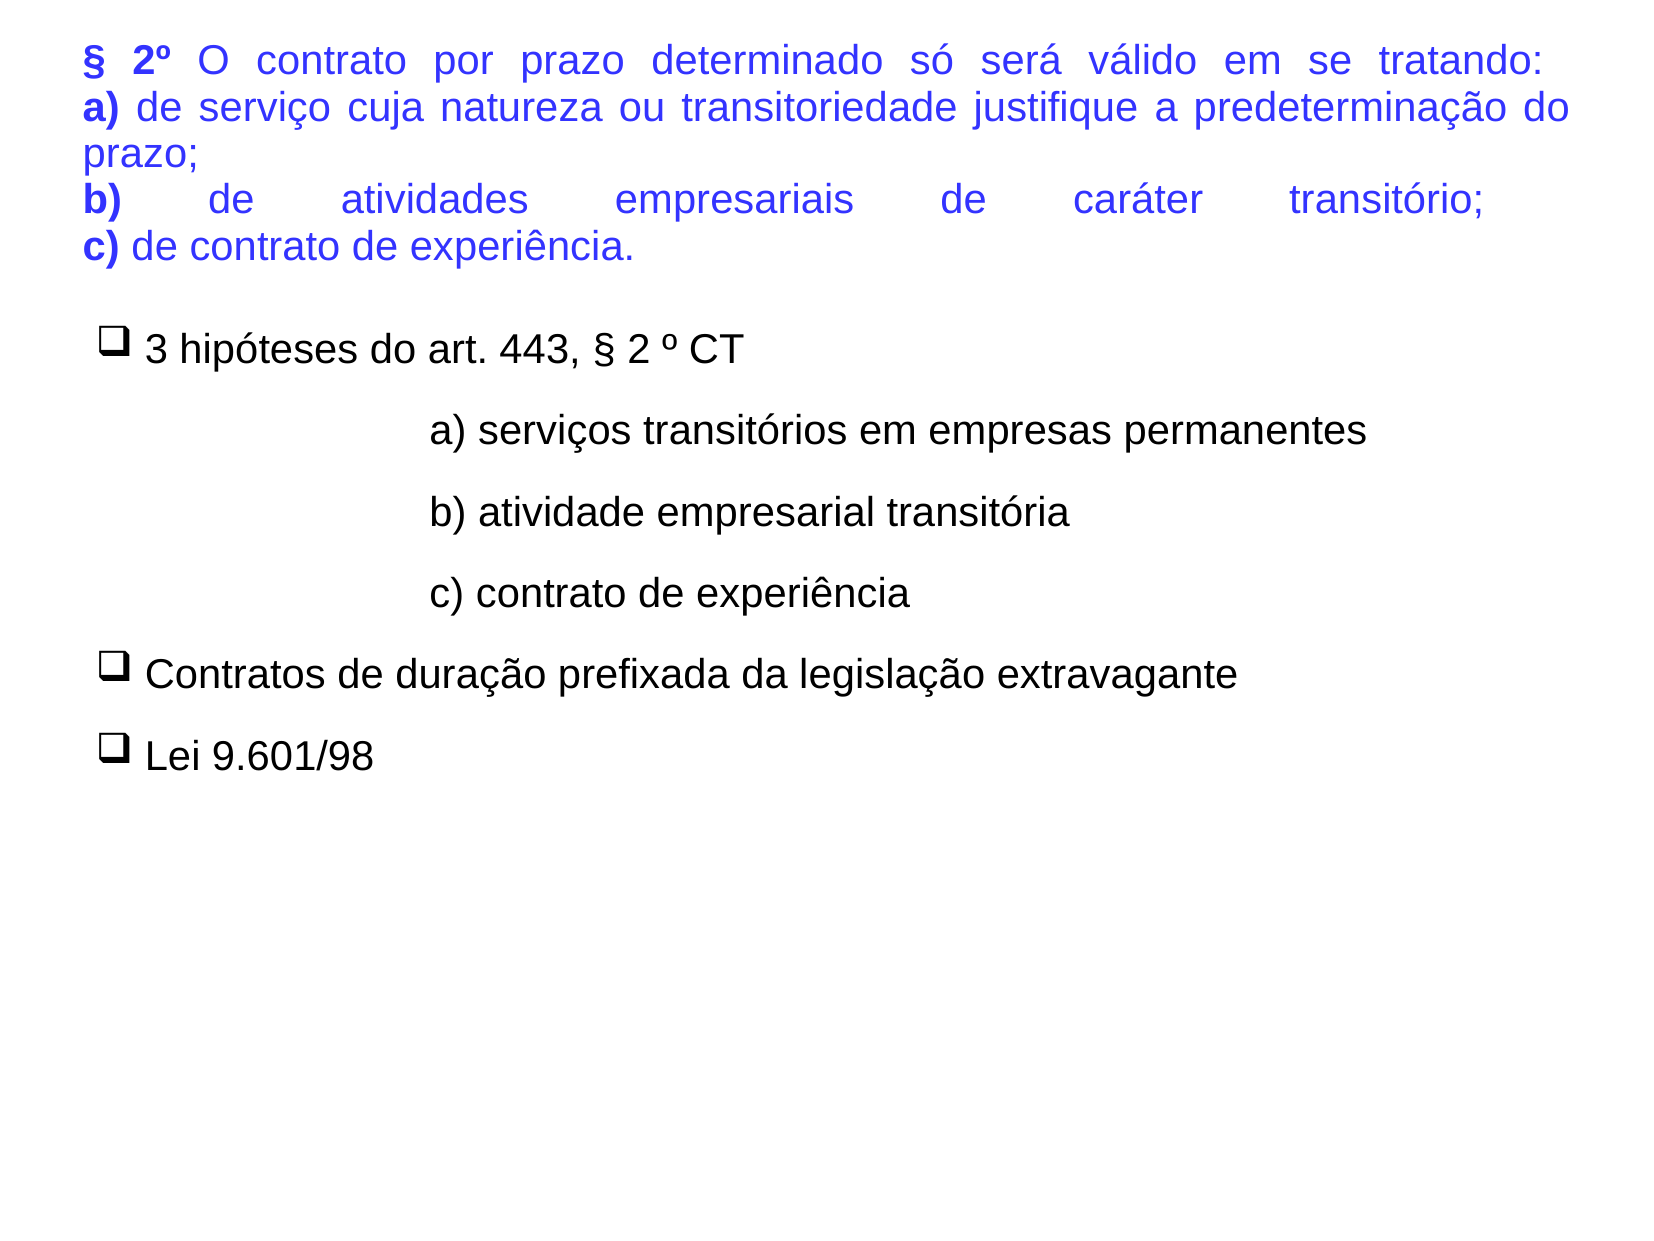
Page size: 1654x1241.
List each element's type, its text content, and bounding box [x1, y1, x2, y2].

title § 2º O contrato por prazo determinado só será válido em se tratando: a) de serviço cuja natureza ou transitoriedade justifique a predeterminação do prazo; b) de atividades empresariais de caráter transitório; c) de contrato de experiência. [82, 33, 1571, 274]
text_box 3 hipóteses do art. 443, § 2 º CT a) serviços transitórios em empresas permanentes b) atividade empresarial transitória c) contrato de experiência Contratos de duração prefixada da legislação extravagante Lei 9.601/98 [81, 314, 1394, 787]
